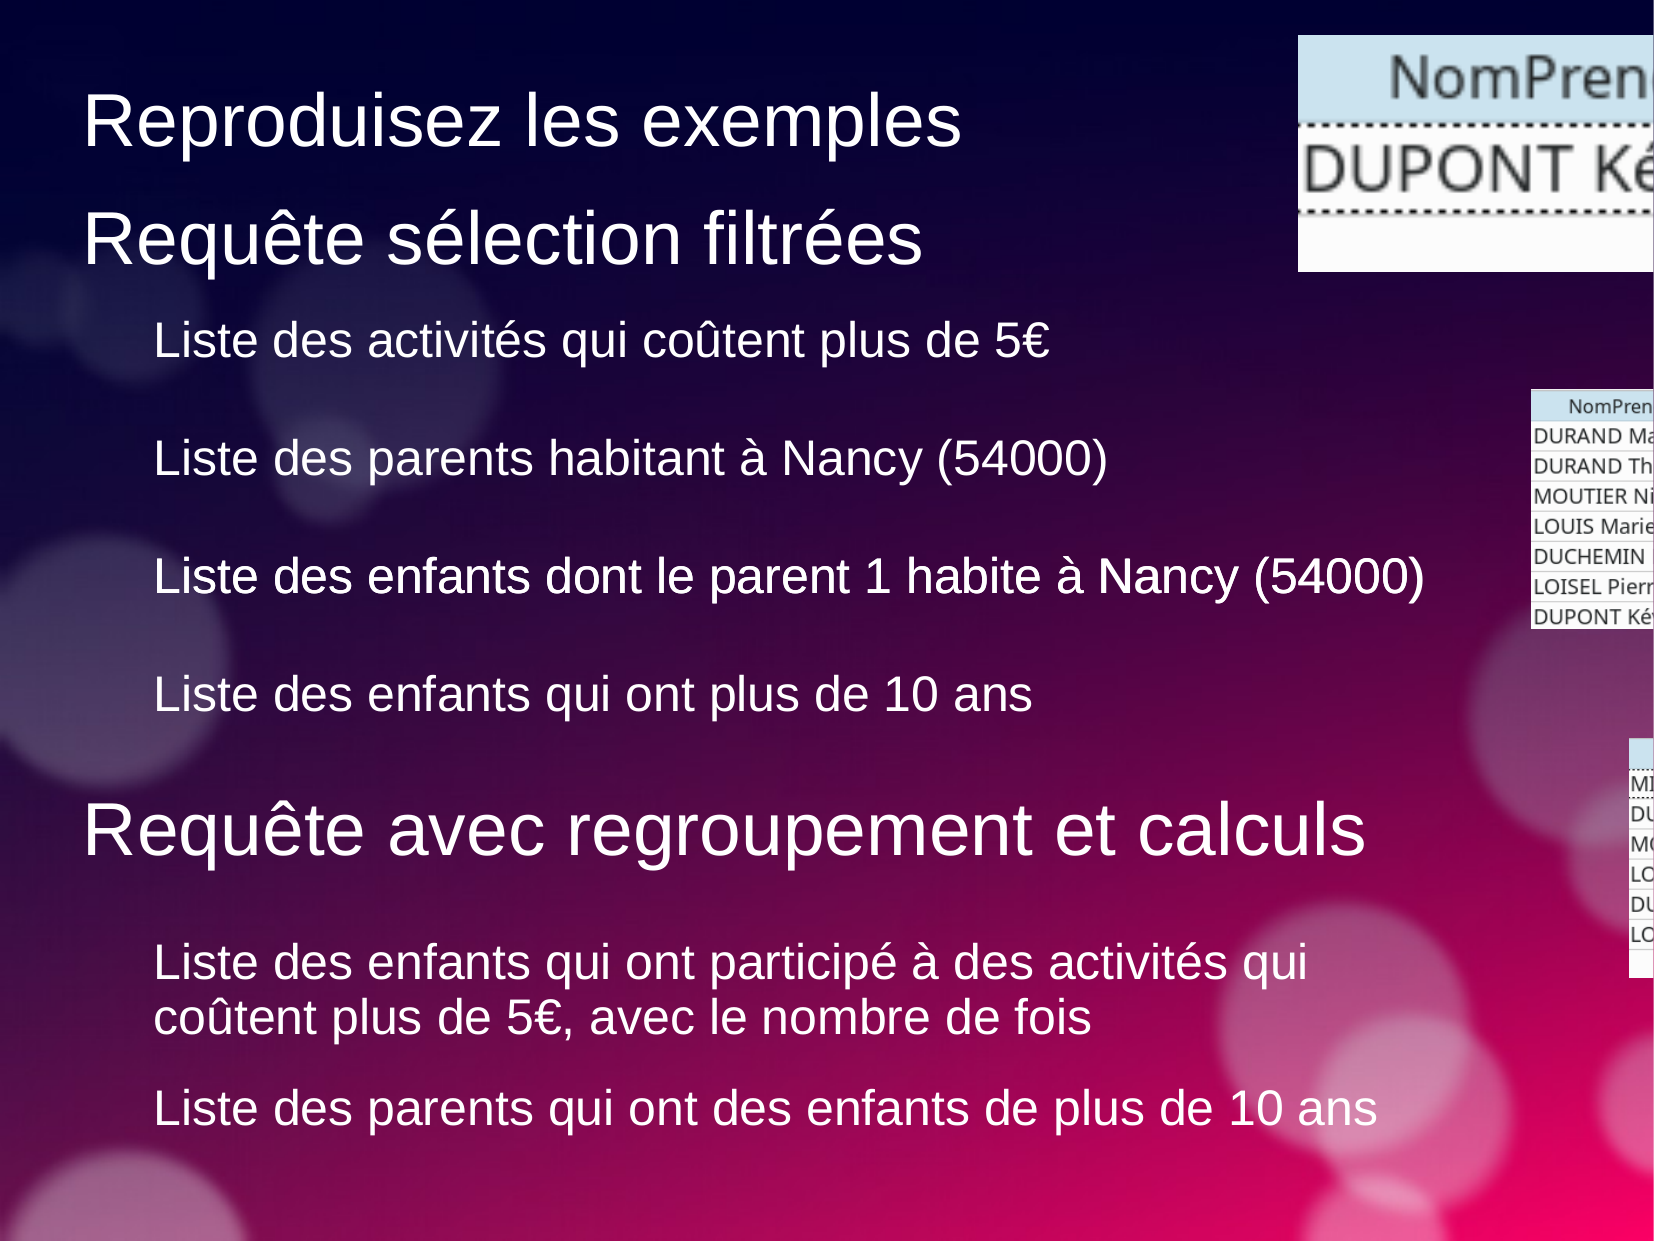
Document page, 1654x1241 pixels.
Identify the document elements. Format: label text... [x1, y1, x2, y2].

title Requête avec regroupement et calculs [82, 726, 1571, 934]
title Liste des parents habitant à Nancy (54000) [153, 354, 1642, 472]
picture [0, 0, 1654, 1241]
title Liste des enfants dont le parent 1 habite à Nancy (54000) [153, 472, 1531, 590]
title Reproduisez les exemples [82, 17, 1571, 135]
title Liste des parents qui ont des enfants de plus de 10 ans [153, 1004, 1642, 1212]
title Requête sélection filtrées [82, 135, 1571, 343]
title Liste des enfants qui ont participé à des activités qui coûtent plus de 5€, avec le nombre de fois [153, 886, 1642, 1004]
title Liste des enfants qui ont plus de 10 ans [153, 590, 1642, 798]
title Liste des activités qui coûtent plus de 5€ [153, 272, 1642, 354]
